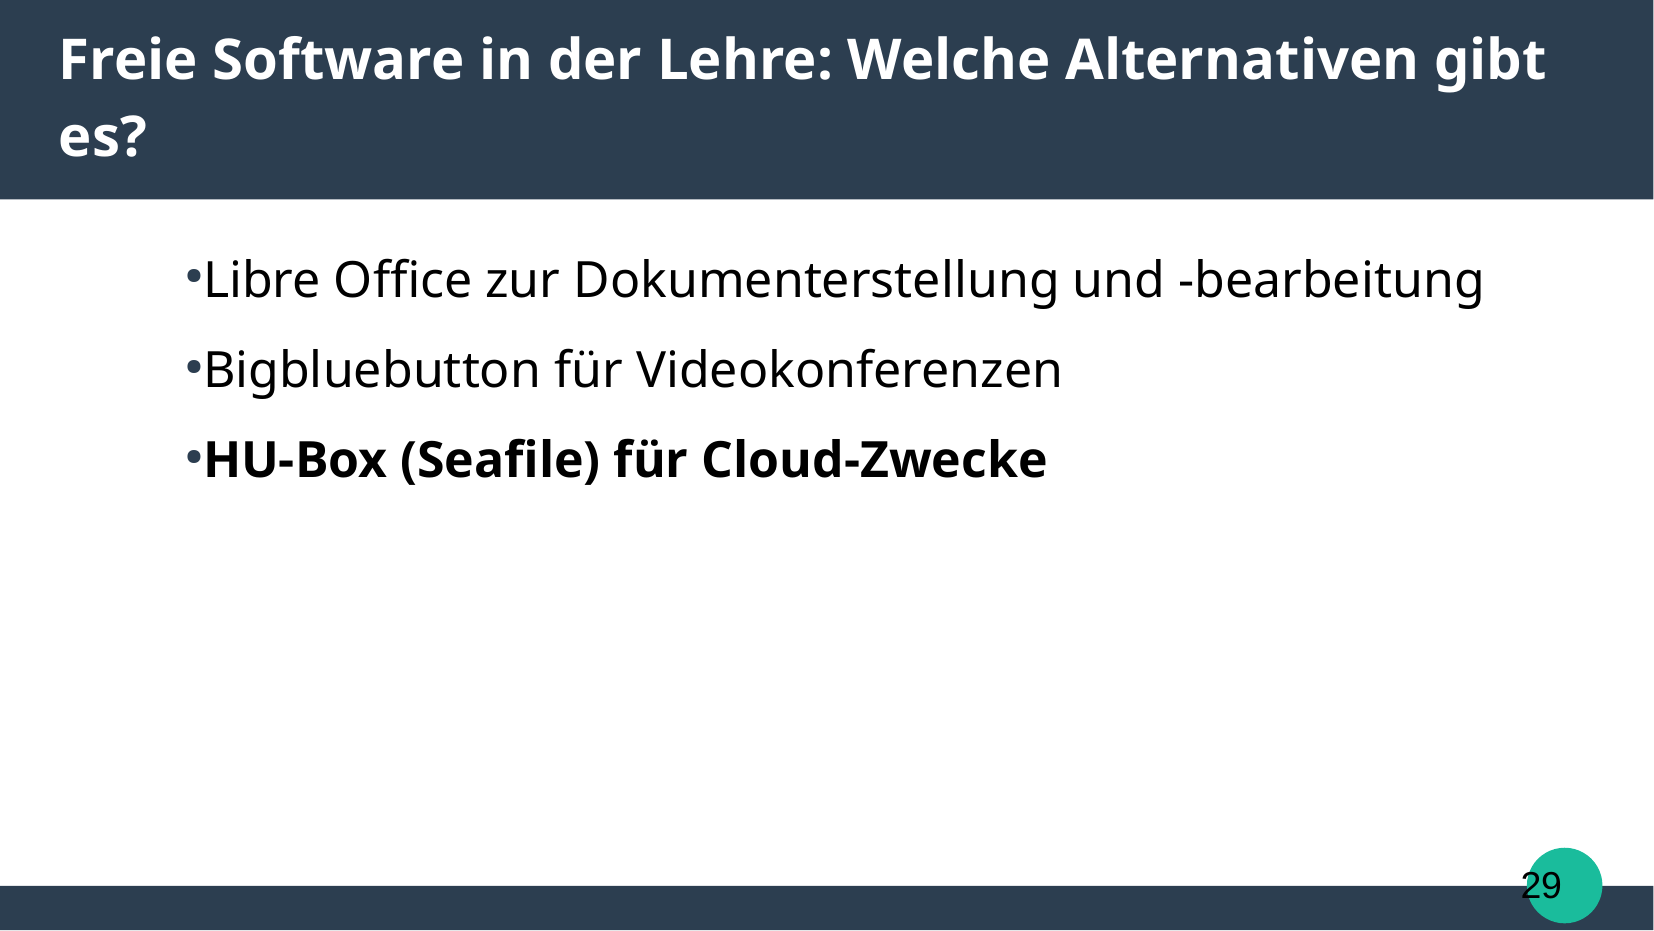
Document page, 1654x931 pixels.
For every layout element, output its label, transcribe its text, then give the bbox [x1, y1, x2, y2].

list Libre Office zur Dokumenterstellung und -bearbeitung Bigbluebutton für Videokonferenzen HU-Box (Seafile) für Cloud-Zwecke [59, 243, 1595, 864]
title Freie Software in der Lehre: Welche Alternativen gibt es? [59, 37, 1595, 155]
